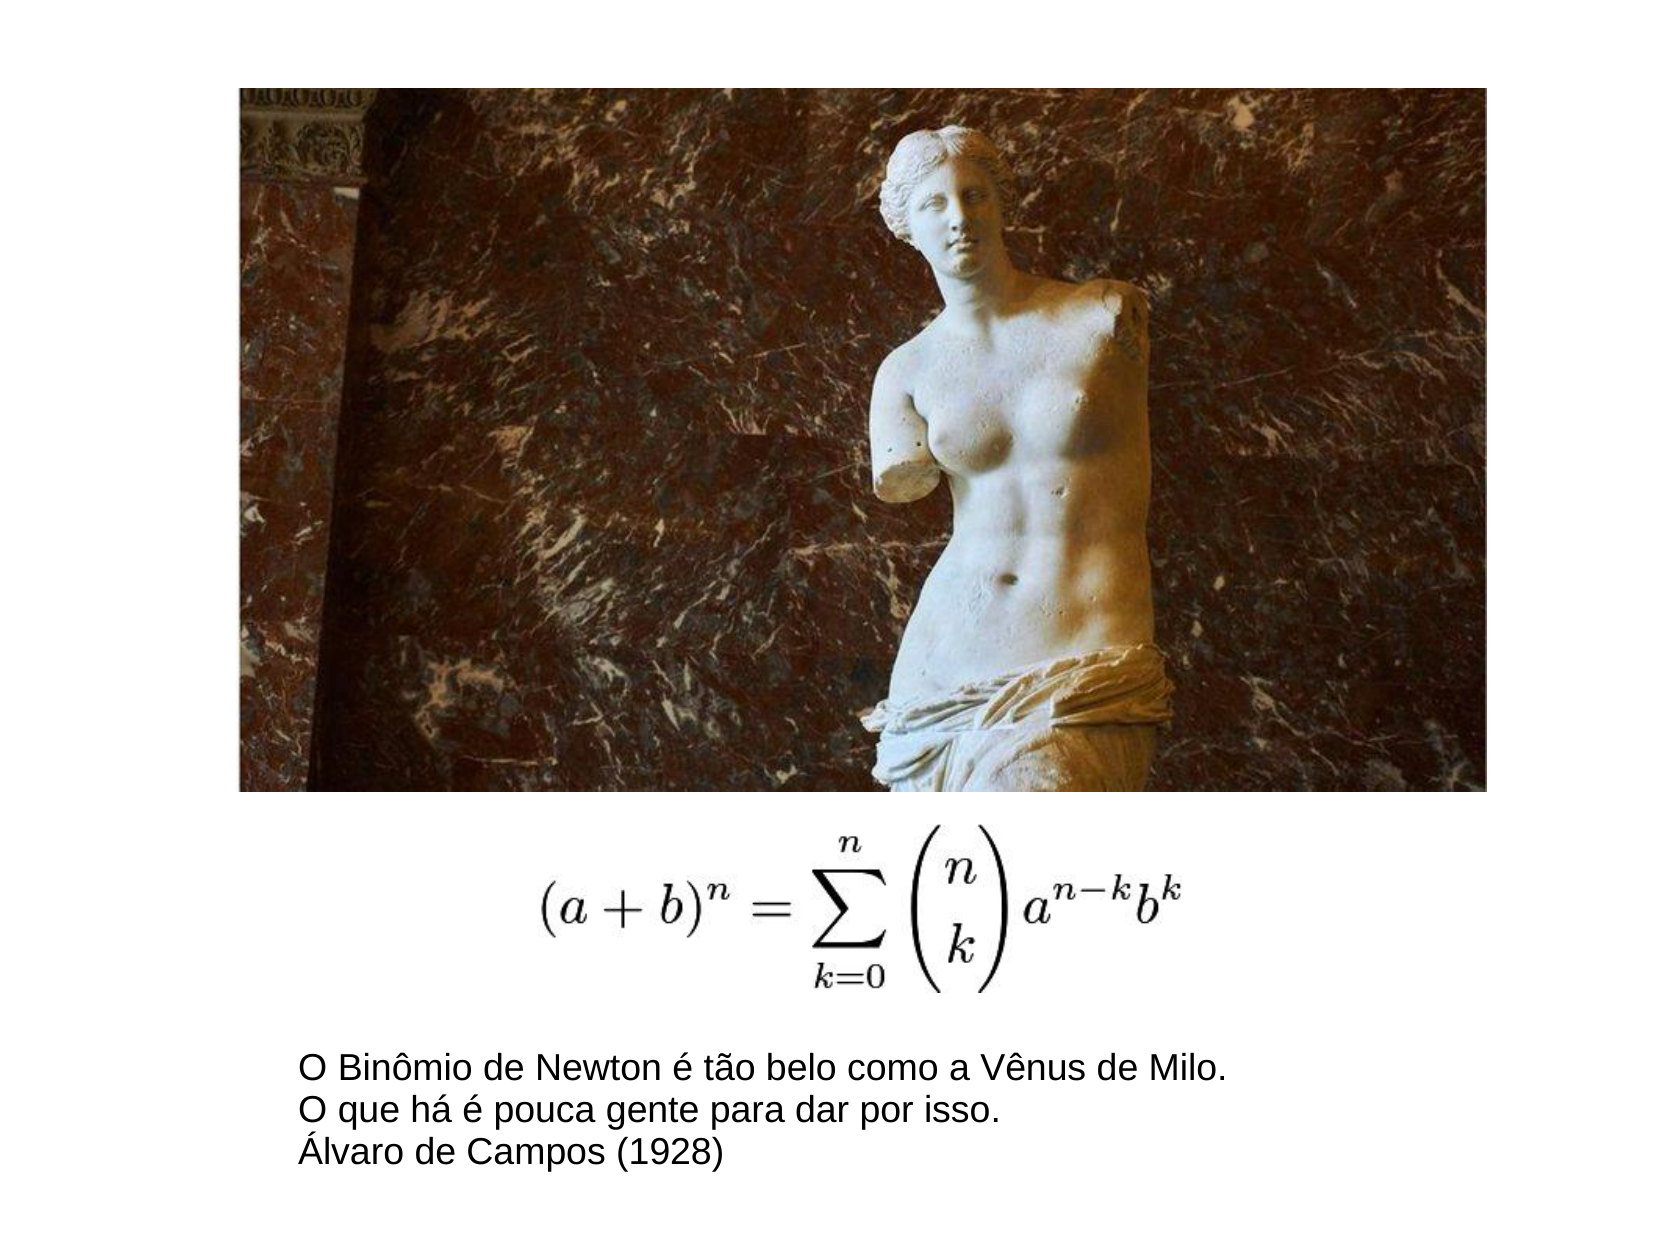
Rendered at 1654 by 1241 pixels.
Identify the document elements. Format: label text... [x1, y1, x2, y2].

picture [236, 88, 1487, 792]
picture [537, 824, 1182, 993]
text_box O Binômio de Newton é tão belo como a Vênus de Milo. O que há é pouca gente para dar por isso. Álvaro de Campos (1928) [283, 1039, 1524, 1181]
